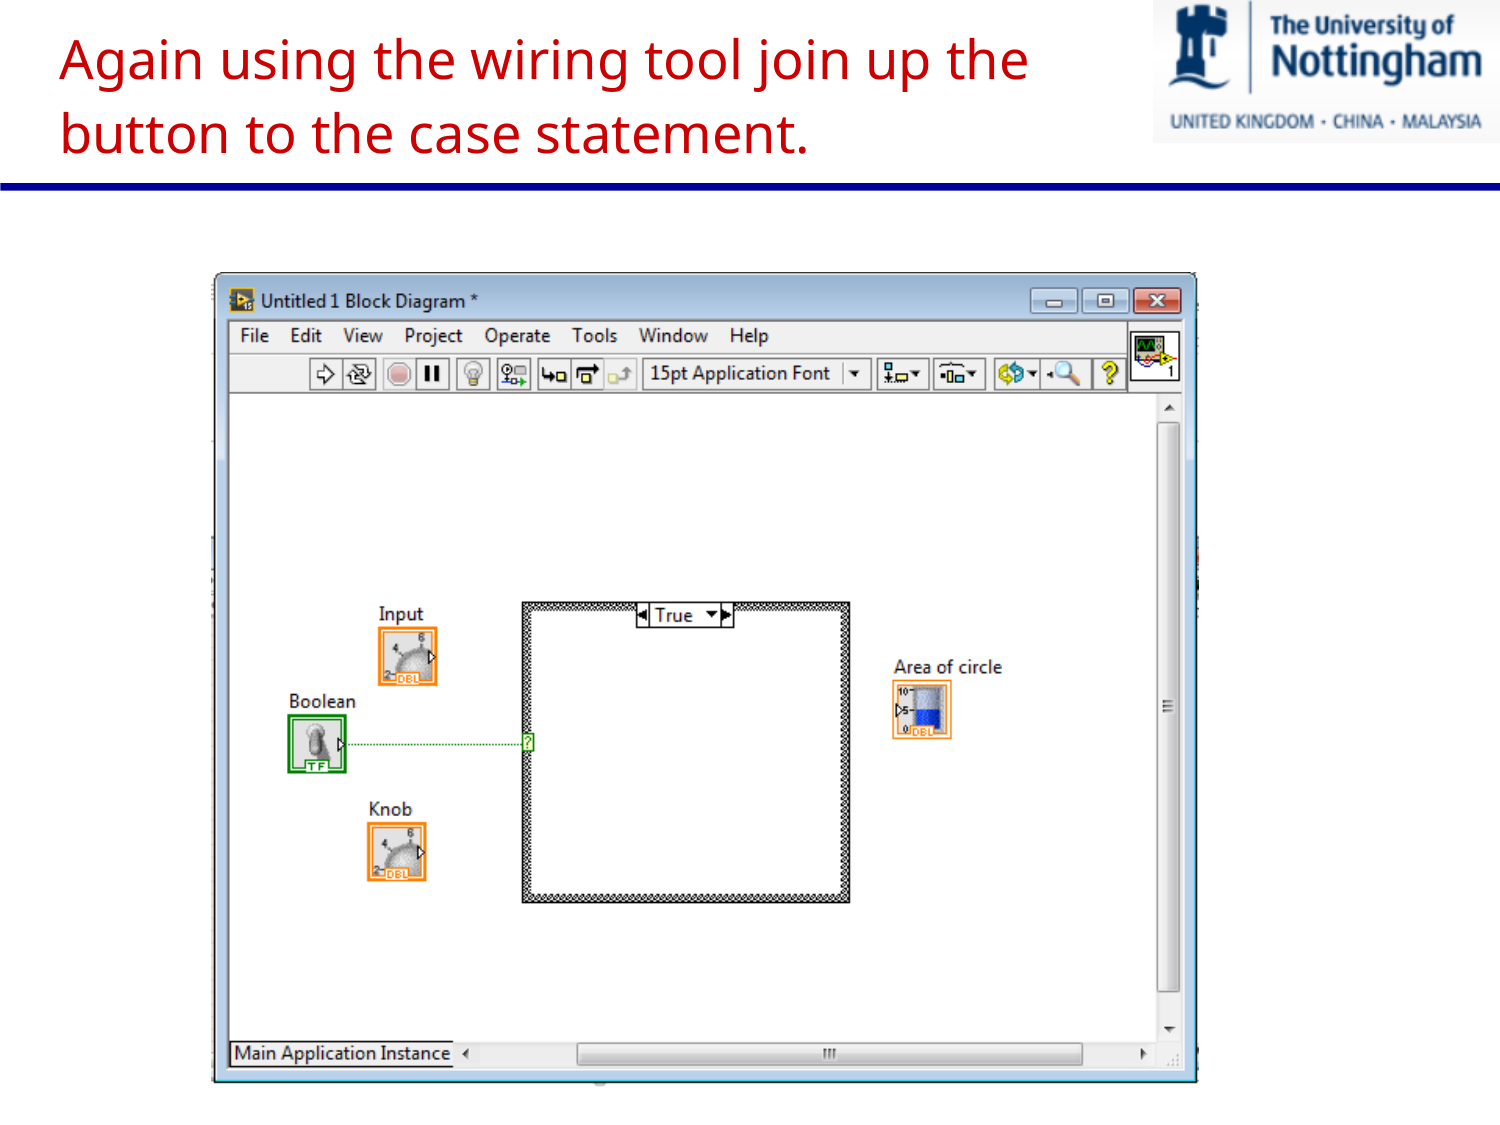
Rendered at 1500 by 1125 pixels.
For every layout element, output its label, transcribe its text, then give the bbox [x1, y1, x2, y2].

title Again using the wiring tool join up the button to the case statement. [59, 32, 1083, 159]
picture [211, 272, 1199, 1088]
picture [1153, 0, 1500, 143]
